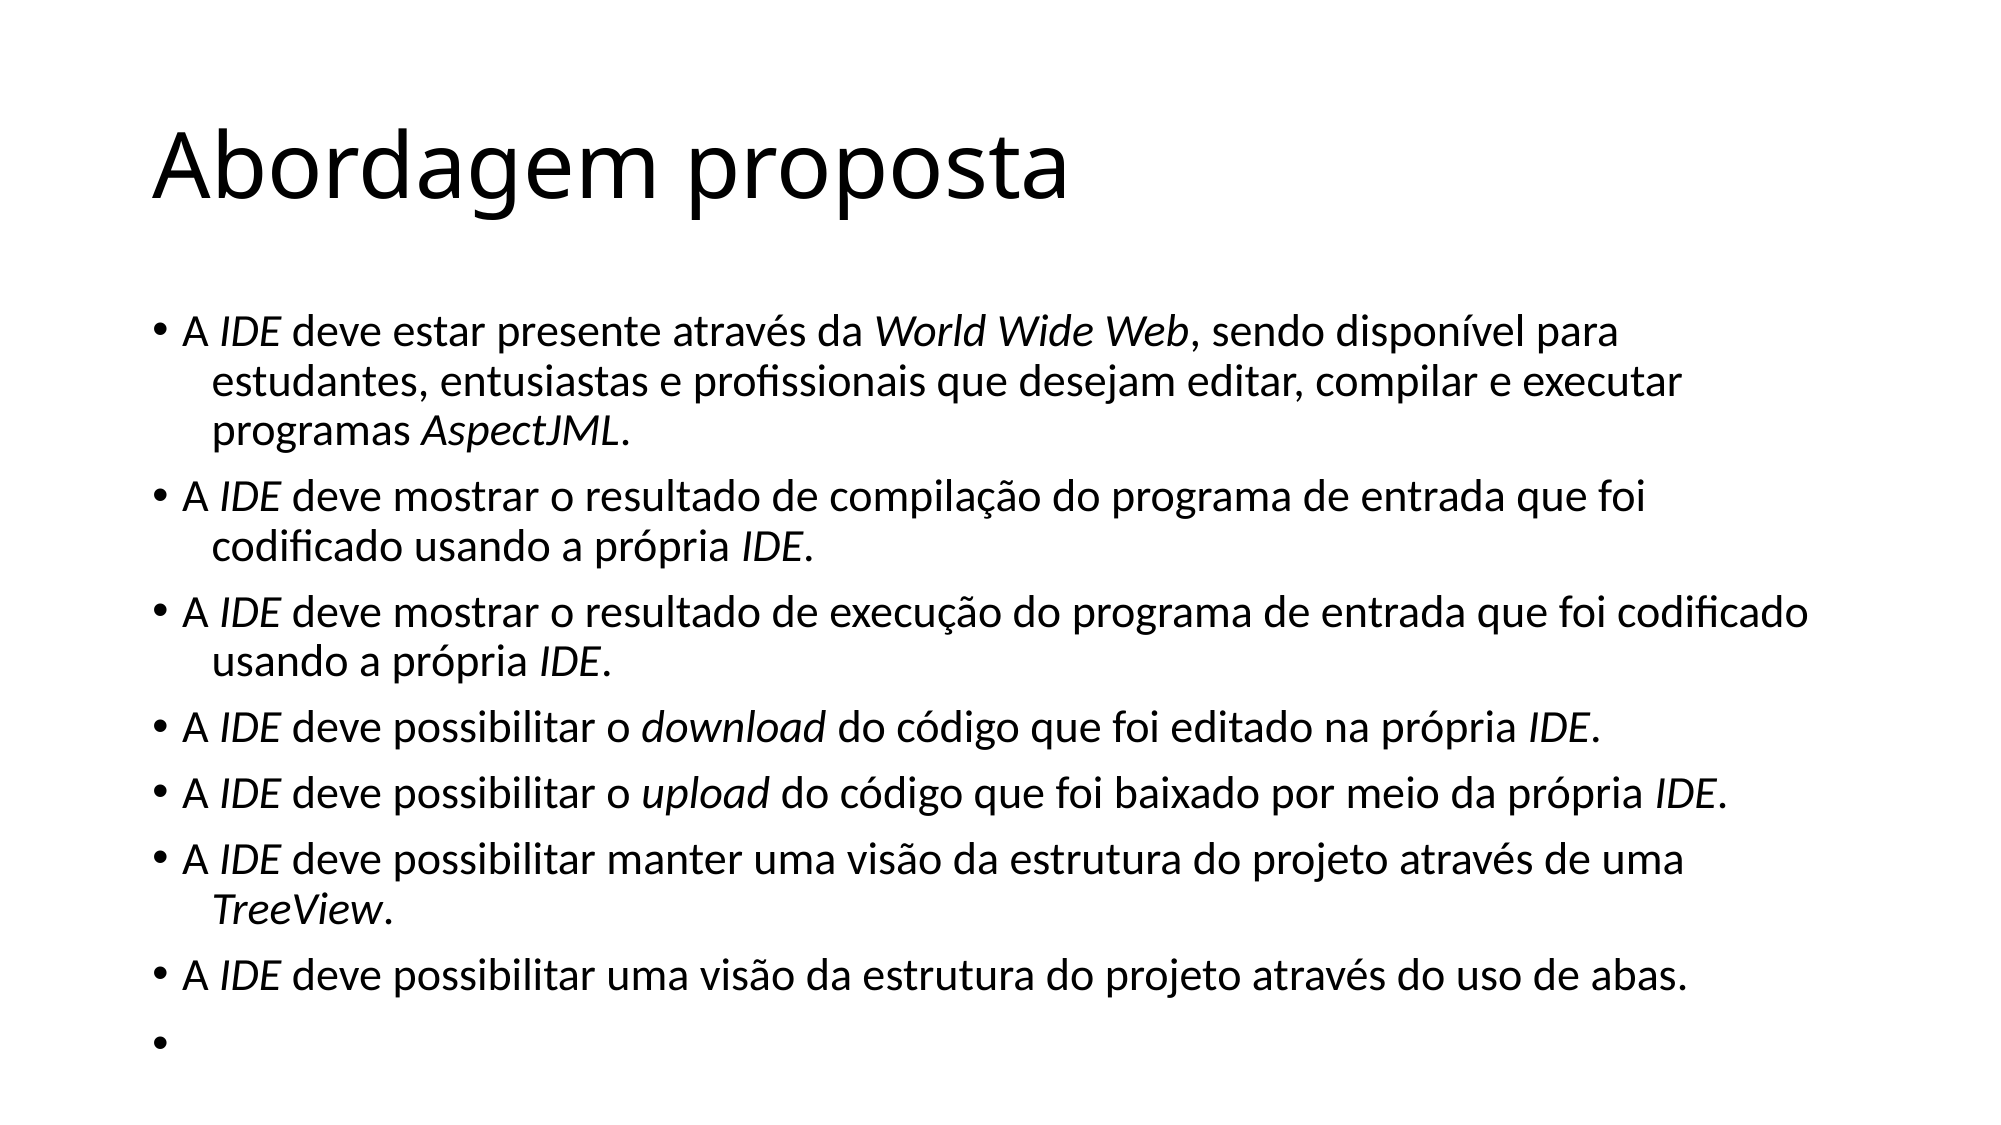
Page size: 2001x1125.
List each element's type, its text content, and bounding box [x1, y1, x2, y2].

list A IDE deve estar presente através da World Wide Web, sendo disponível para estudantes, entusiastas e profissionais que desejam editar, compilar e executar programas AspectJML. A IDE deve mostrar o resultado de compilação do programa de entrada que foi codificado usando a própria IDE. A IDE deve mostrar o resultado de execução do programa de entrada que foi codificado usando a própria IDE. A IDE deve possibilitar o download do código que foi editado na própria IDE. A IDE deve possibilitar o upload do código que foi baixado por meio da própria IDE. A IDE deve possibilitar manter uma visão da estrutura do projeto através de uma TreeView. A IDE deve possibilitar uma visão da estrutura do projeto através do uso de abas. [137, 299, 1863, 1014]
title Abordagem proposta [137, 59, 1863, 278]
